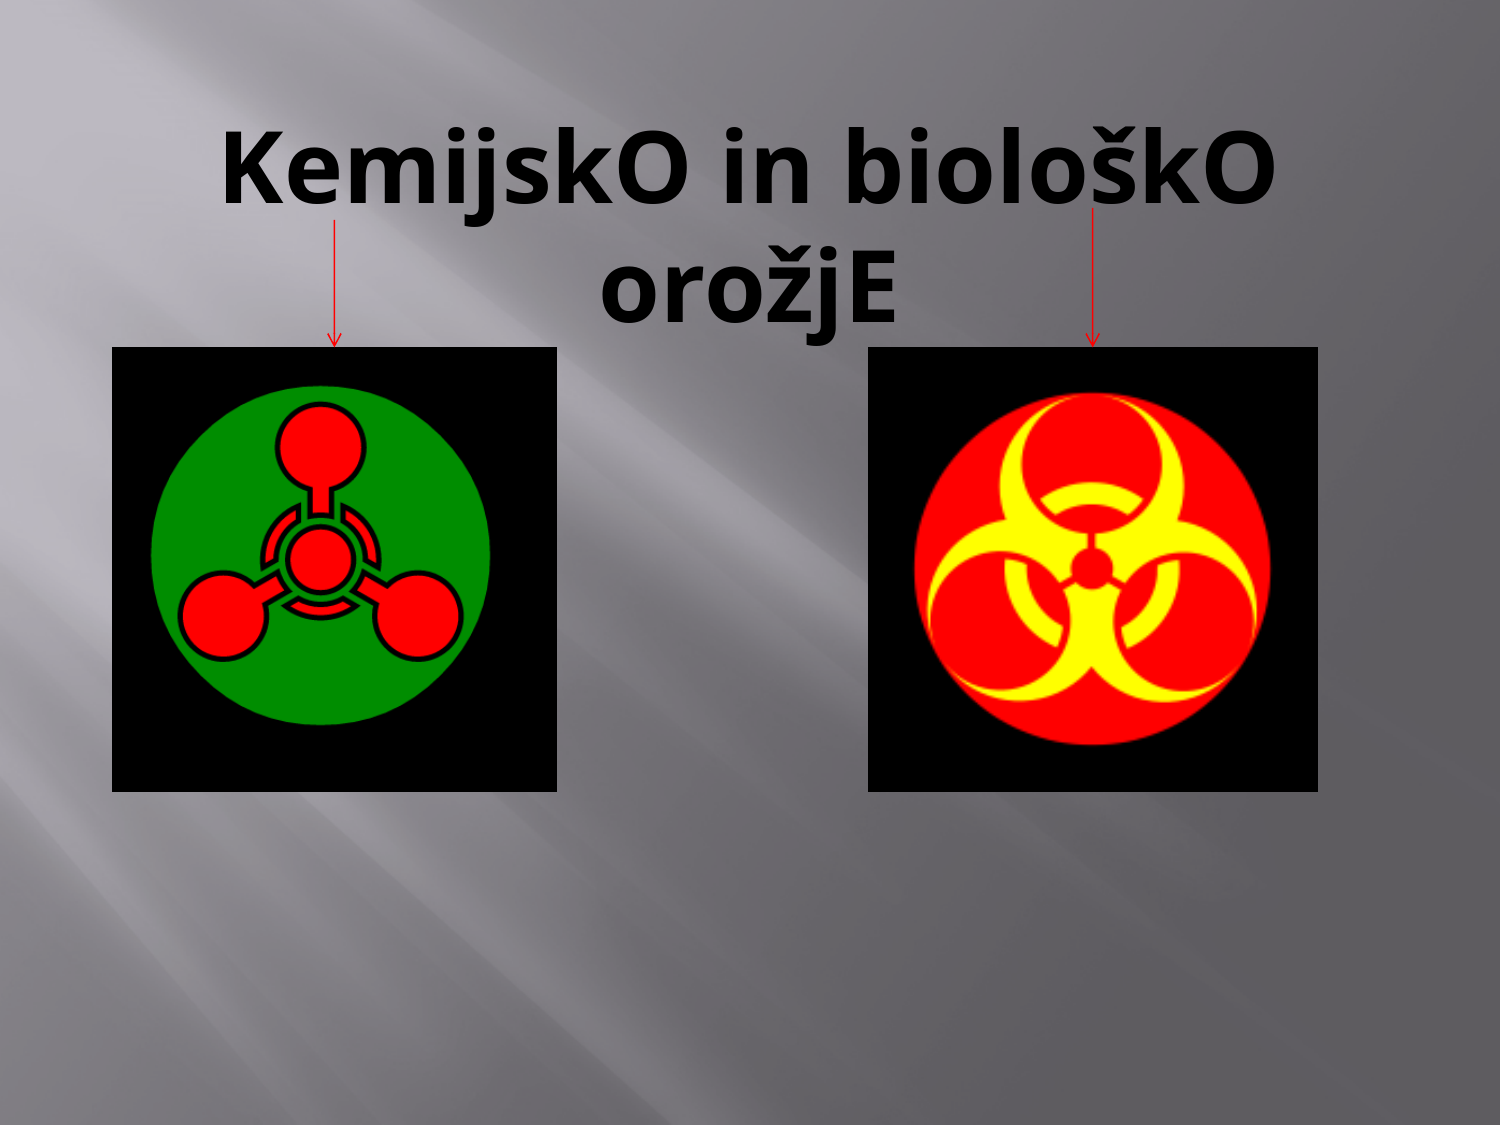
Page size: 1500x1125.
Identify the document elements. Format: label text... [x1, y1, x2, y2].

text_box KemijskO in biološkO orožjE [112, 101, 1388, 343]
picture [0, 0, 1500, 1125]
